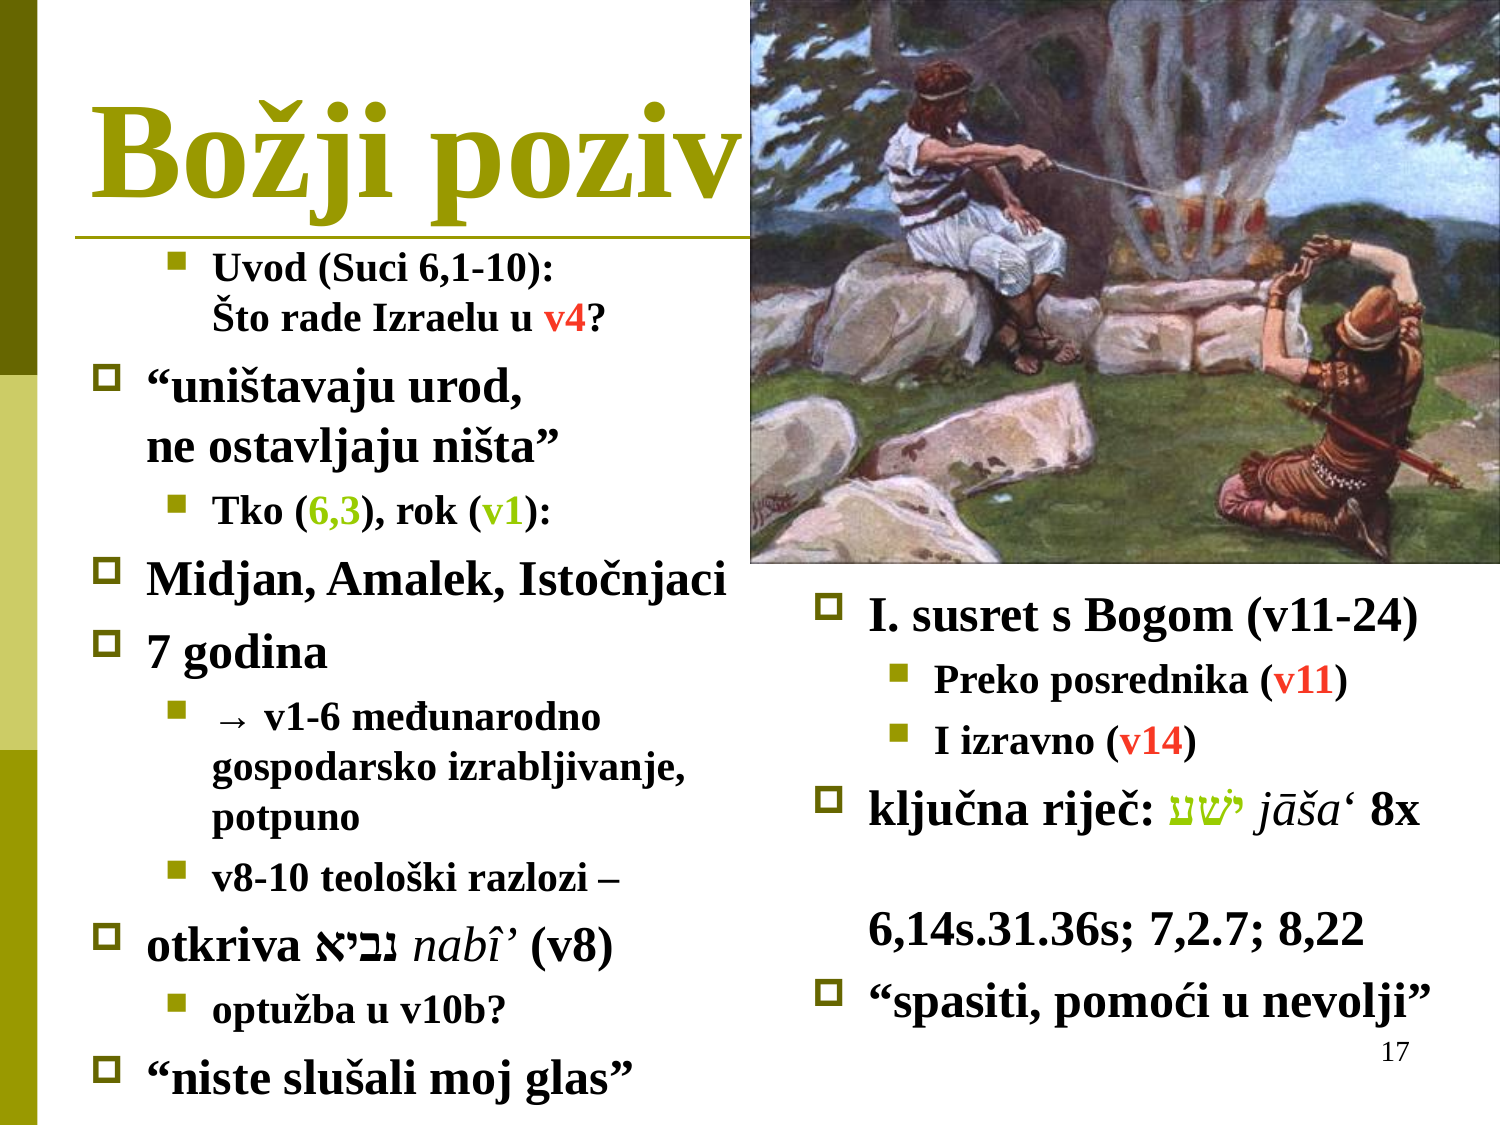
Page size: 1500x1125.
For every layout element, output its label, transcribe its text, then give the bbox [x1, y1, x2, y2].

list Uvod (Suci 6,1-10): Što rade Izraelu u v4? “uništavaju urod, ne ostavljaju ništa” Tko (6,3), rok (v1): Midjan, Amalek, Istočnjaci 7 godina → v1-6 međunarodno gospodarsko izrabljivanje, potpuno v8-10 teološki razlozi – otkriva נביא nabî’ (v8) optužba u v10b? “niste slušali moj glas” [75, 232, 798, 1125]
list I. susret s Bogom (v11-24) Preko posrednika (v11) I izravno (v14) ključna riječ: ישׁע jāša‘ 8x 6,14s.31.36s; 7,2.7; 8,22 “spasiti, pomoći u nevolji” [797, 574, 1460, 1125]
picture [750, 0, 1500, 565]
title Božji poziv [75, 45, 750, 232]
